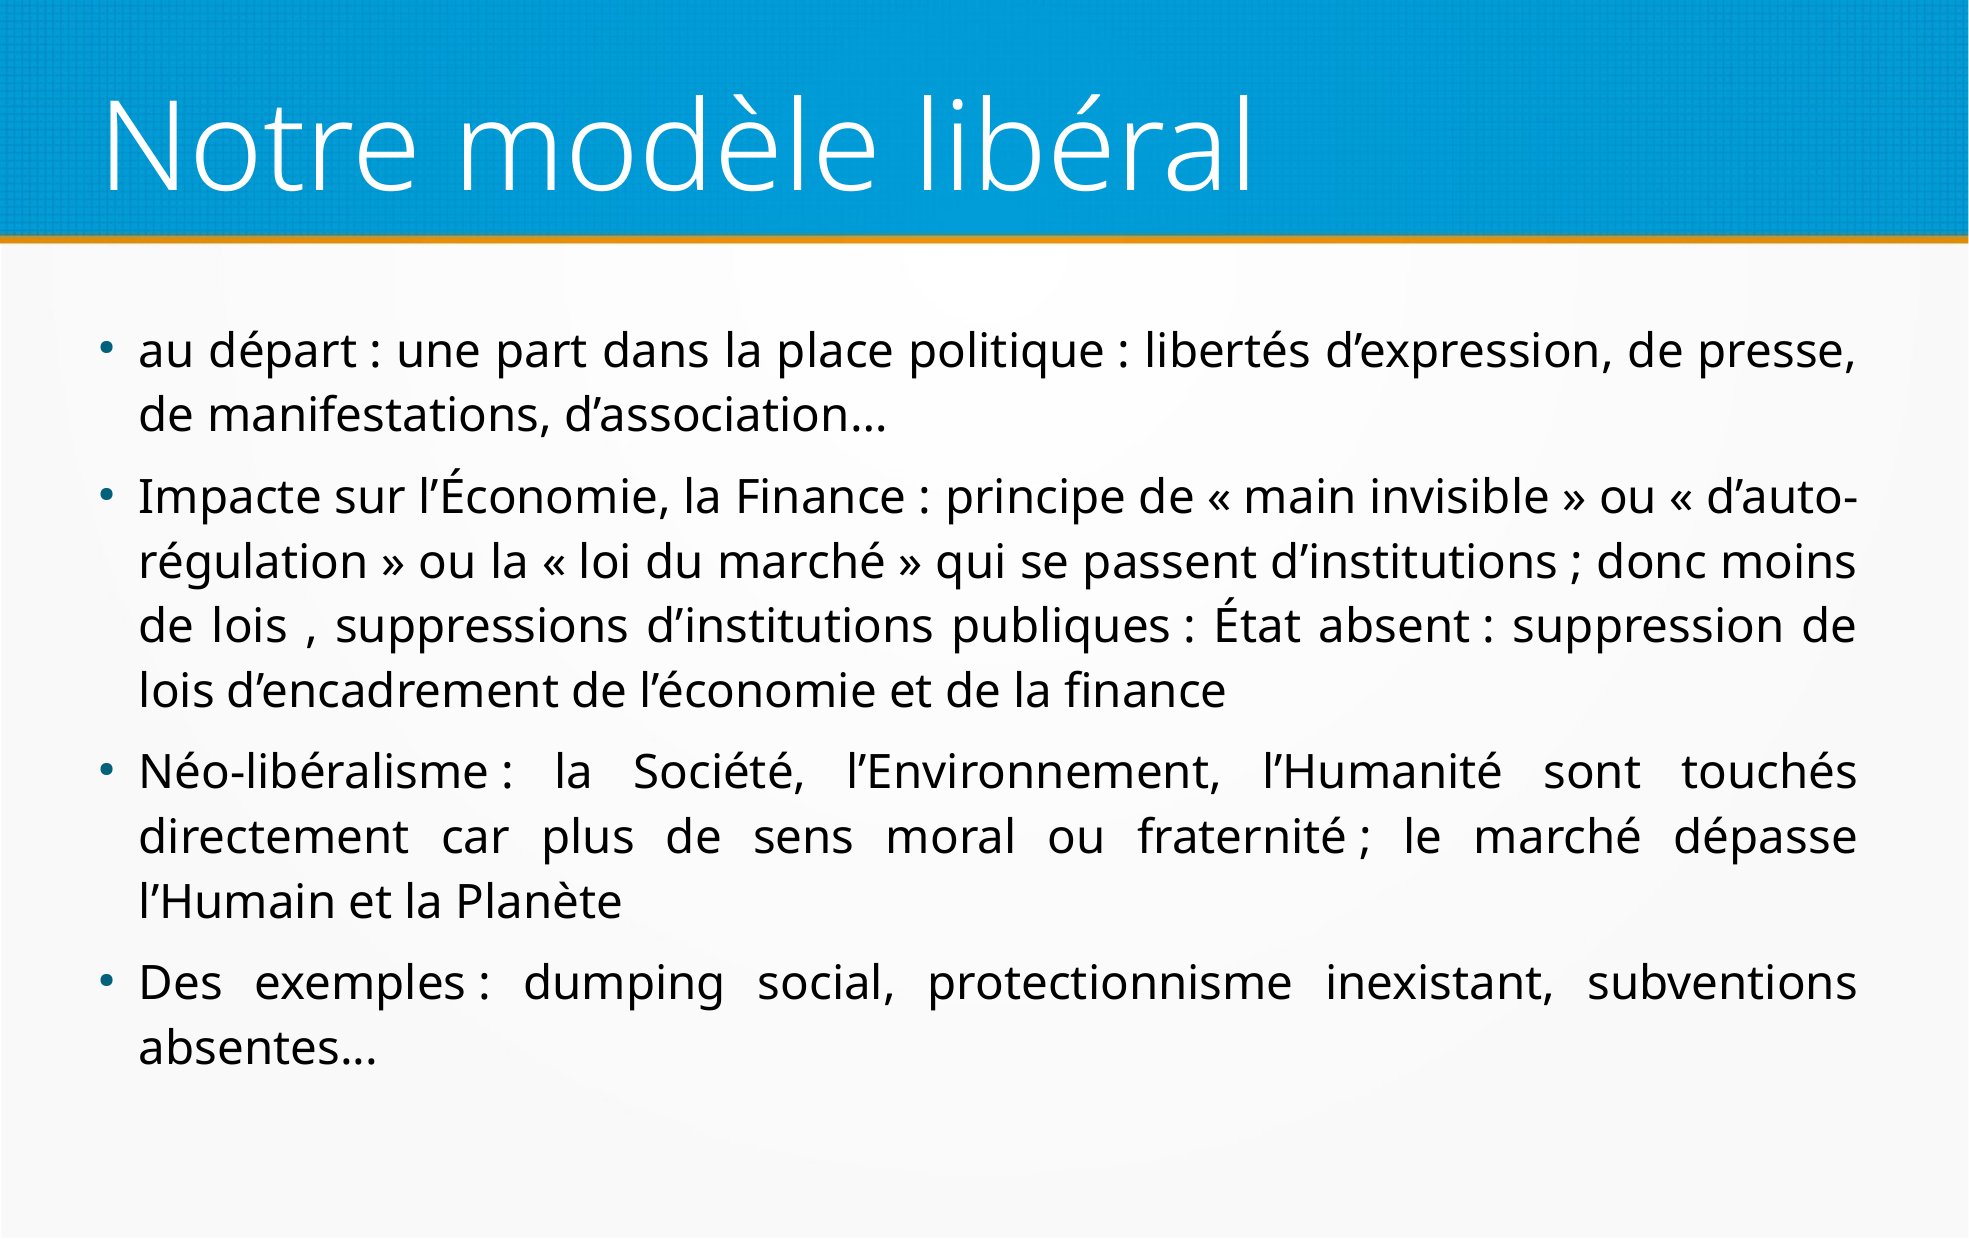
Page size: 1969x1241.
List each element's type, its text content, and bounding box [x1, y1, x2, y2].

picture [0, 233, 1969, 1241]
list au départ : une part dans la place politique : libertés d’expression, de presse, de manifestations, d’association… Impacte sur l’Économie, la Finance : principe de « main invisible » ou « d’auto-régulation » ou la « loi du marché » qui se passent d’institutions ; donc moins de lois , suppressions d’institutions publiques : État absent : suppression de lois d’encadrement de l’économie et de la finance Néo-libéralisme : la Société, l’Environnement, l’Humanité sont touchés directement car plus de sens moral ou fraternité ; le marché dépasse l’Humain et la Planète Des exemples : dumping social, protectionnisme inexistant, subventions absentes... [98, 315, 1861, 1081]
title Notre modèle libéral [98, 19, 1870, 227]
